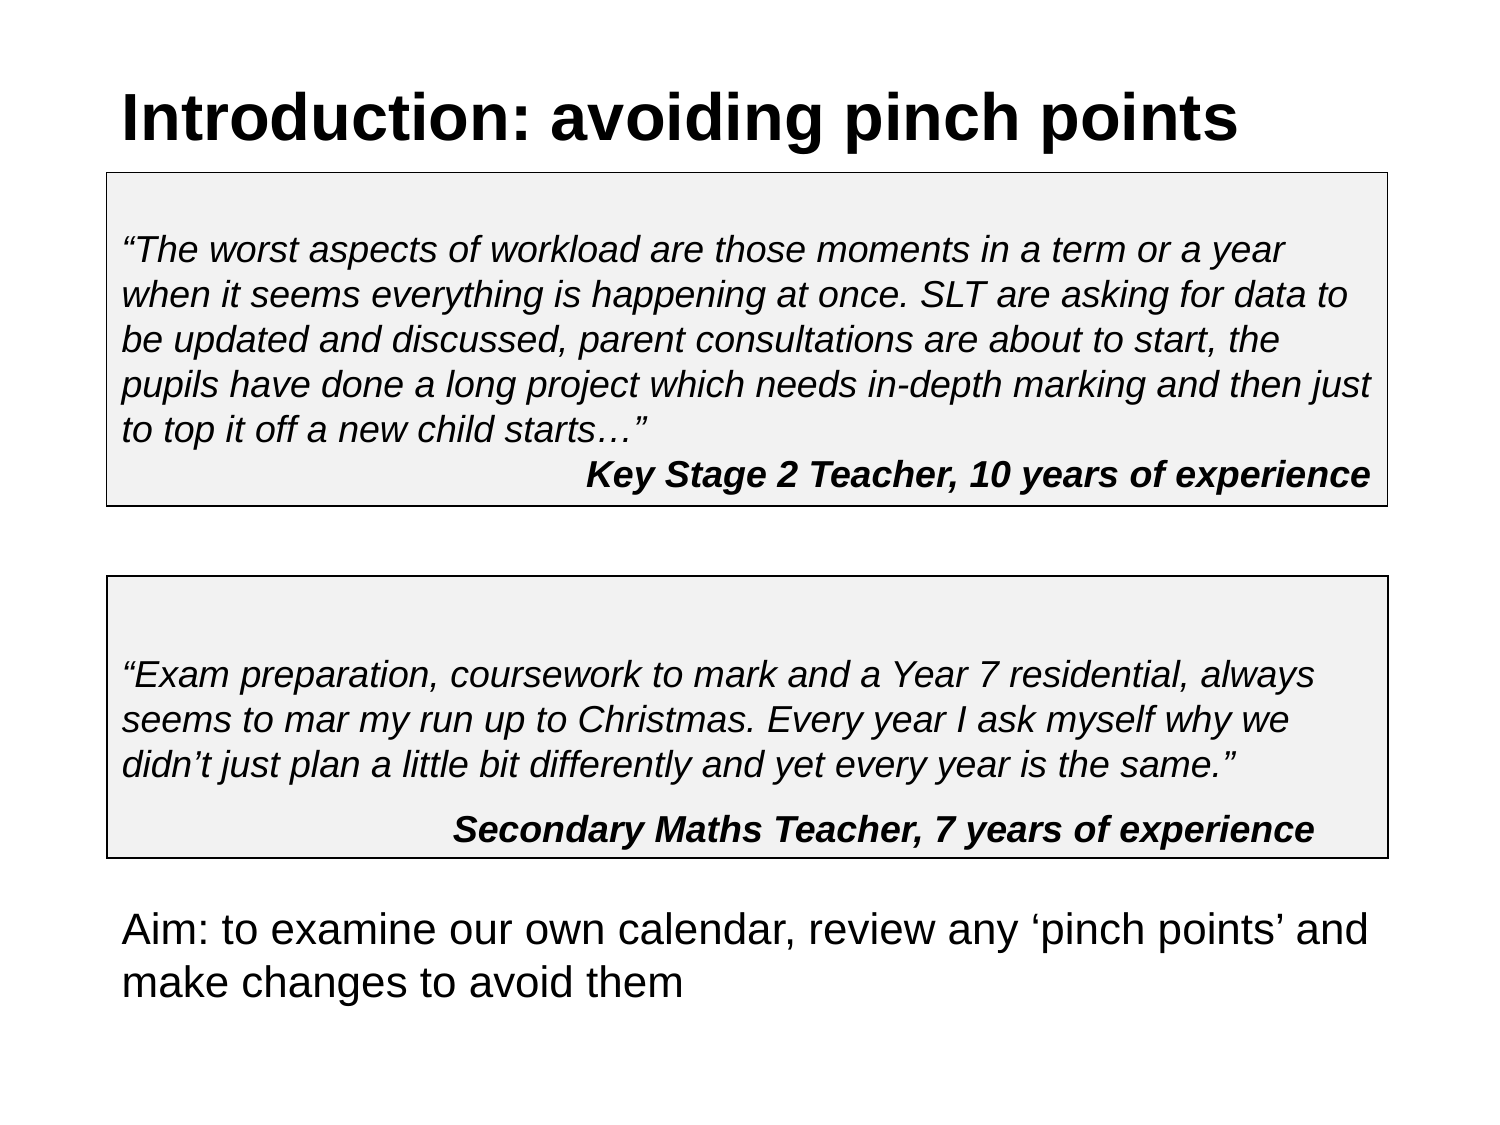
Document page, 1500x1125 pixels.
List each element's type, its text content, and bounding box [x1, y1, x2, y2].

title Introduction: avoiding pinch points [106, 54, 1388, 172]
text_box “Exam preparation, coursework to mark and a Year 7 residential, always seems to mar my run up to Christmas. Every year I ask myself why we didn’t just plan a little bit differently and yet every year is the same.” Secondary Maths Teacher, 7 years of experience [106, 576, 1388, 847]
list Aim: to examine our own calendar, review any ‘pinch points’ and make changes to avoid them [106, 893, 1388, 1015]
text_box “The worst aspects of workload are those moments in a term or a year when it seems everything is happening at once. SLT are asking for data to be updated and discussed, parent consultations are about to start, the pupils have done a long project which needs in-depth marking and then just to top it off a new child starts…” Key Stage 2 Teacher, 10 years of experience [106, 172, 1388, 506]
